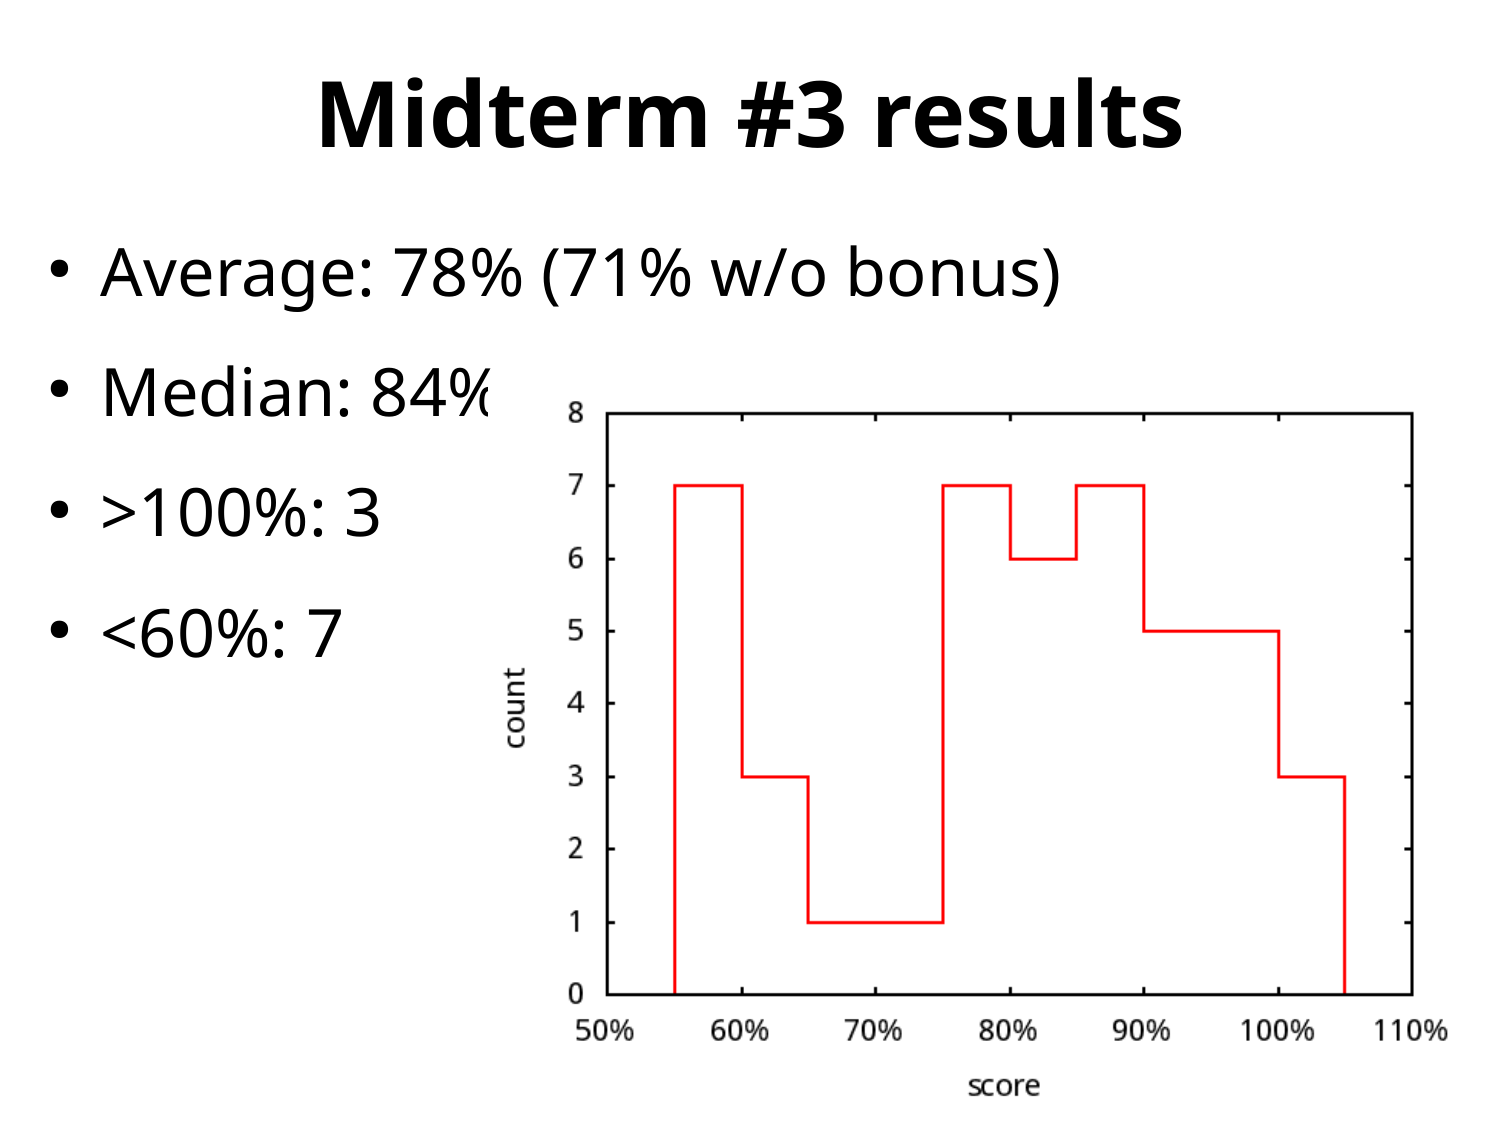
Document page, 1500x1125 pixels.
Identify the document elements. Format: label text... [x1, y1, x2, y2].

title Midterm #3 results [30, 29, 1471, 196]
picture [488, 377, 1469, 1113]
list Average: 78% (71% w/o bonus) Median: 84% >100%: 3 <60%: 7 [30, 224, 1471, 878]
